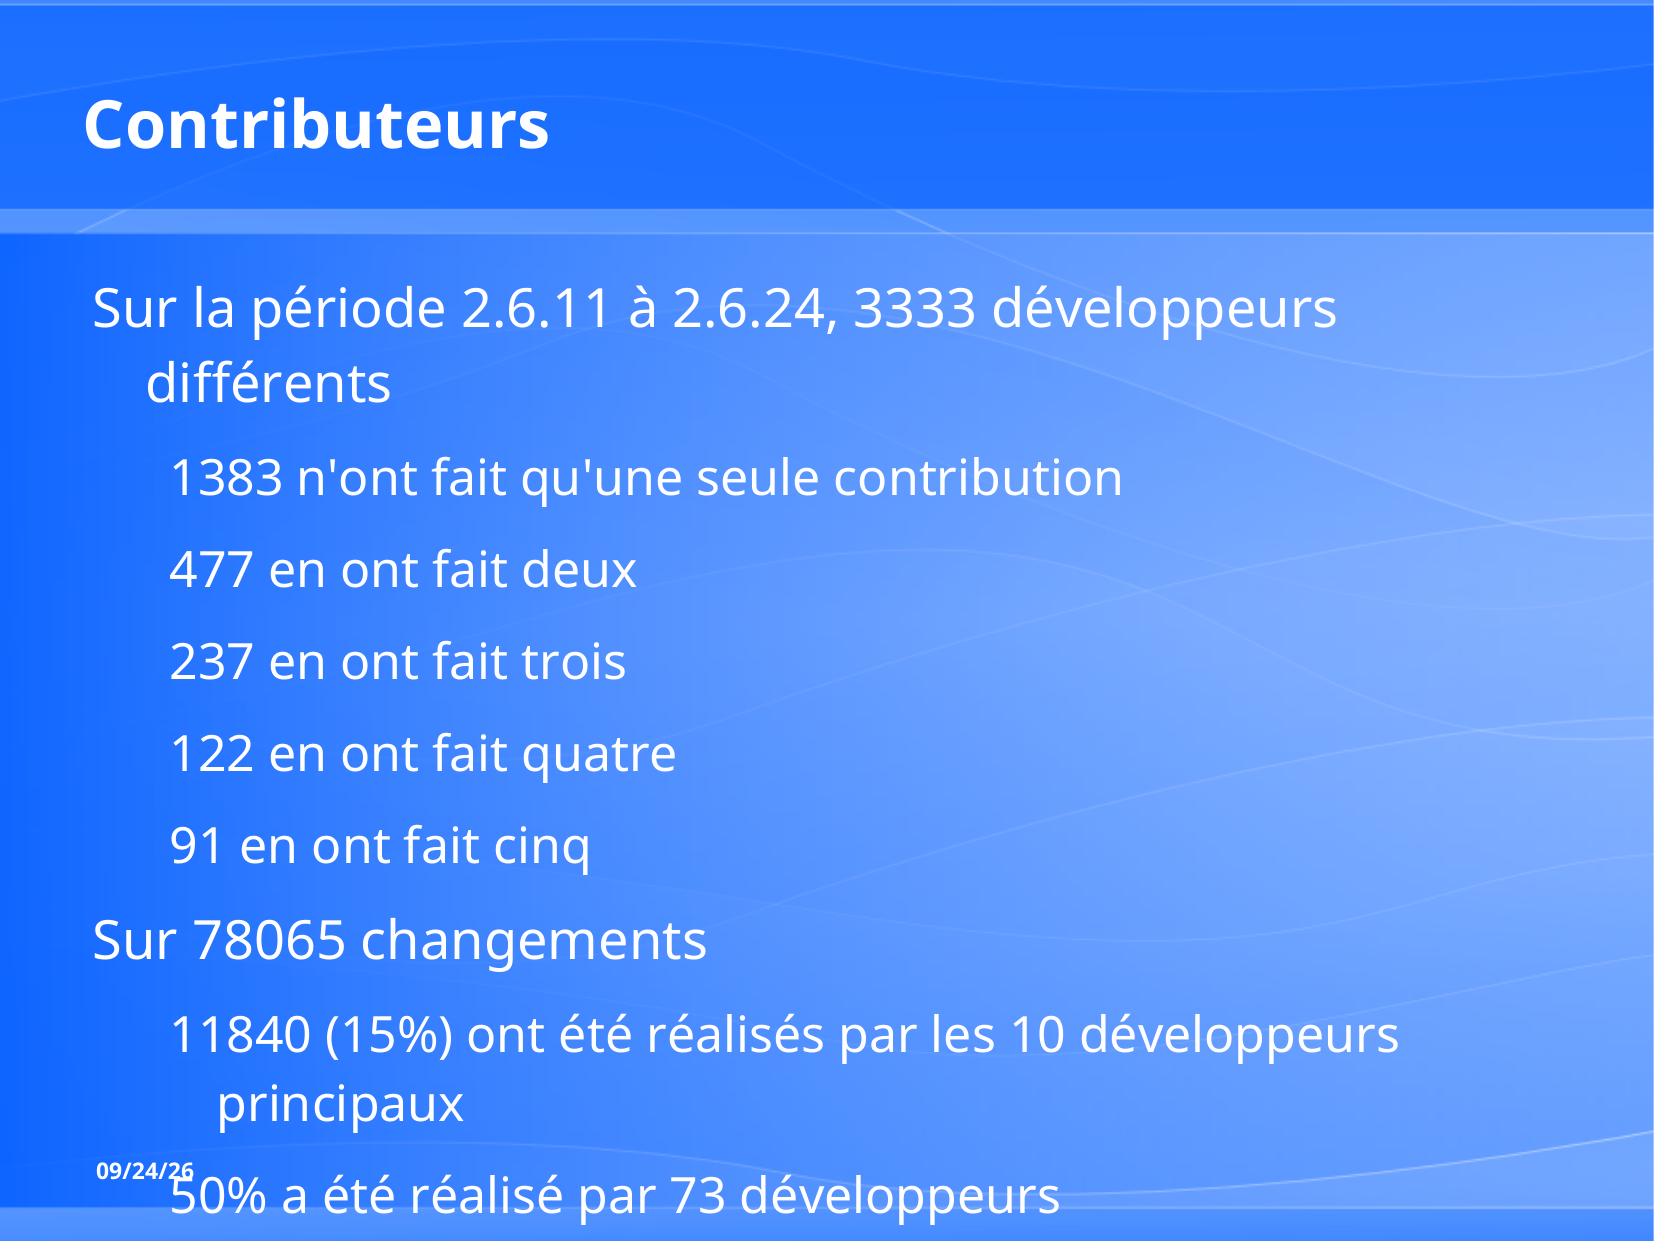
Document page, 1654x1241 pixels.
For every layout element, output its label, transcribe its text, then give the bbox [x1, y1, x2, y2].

list Sur la période 2.6.11 à 2.6.24, 3333 développeurs différents 1383 n'ont fait qu'une seule contribution 477 en ont fait deux 237 en ont fait trois 122 en ont fait quatre 91 en ont fait cinq Sur 78065 changements 11840 (15%) ont été réalisés par les 10 développeurs principaux 50% a été réalisé par 73 développeurs [75, 270, 1564, 1115]
title Contributeurs [23, 15, 1625, 229]
picture [0, 0, 1654, 1241]
